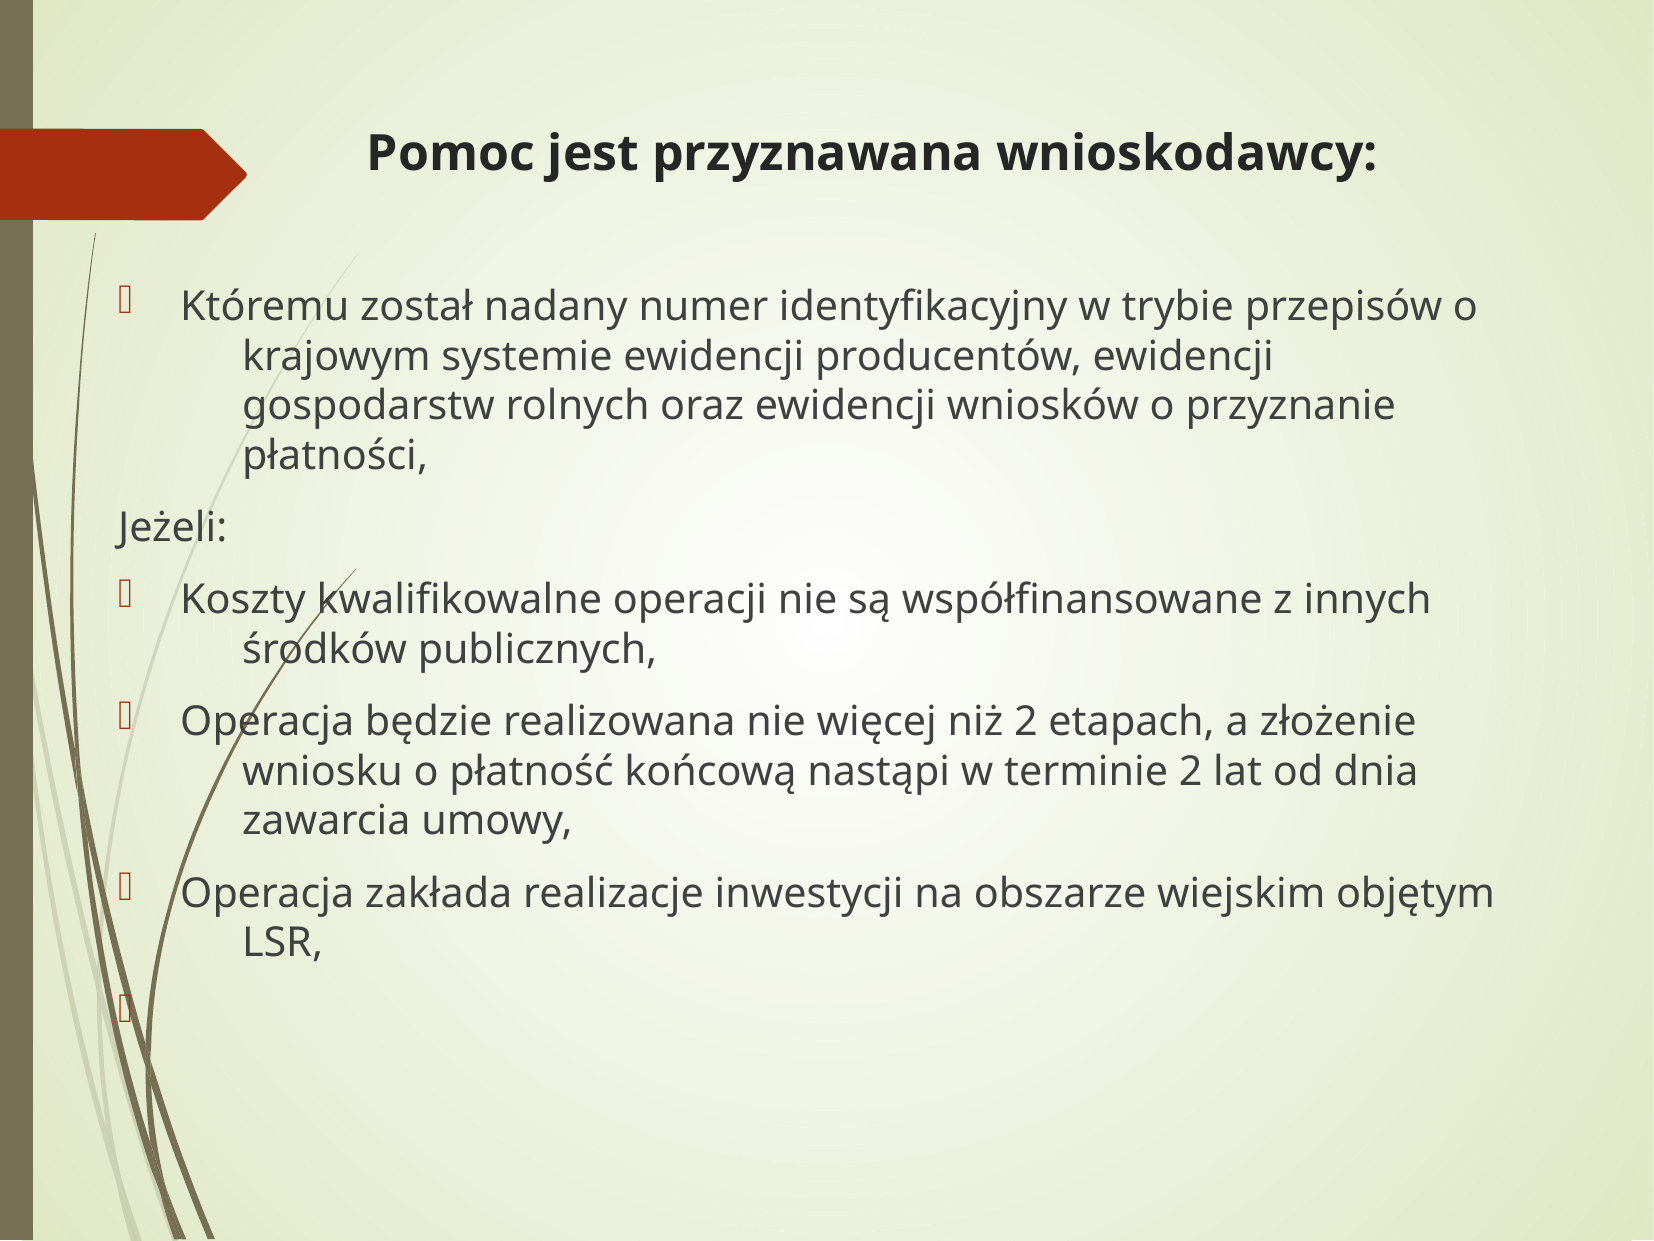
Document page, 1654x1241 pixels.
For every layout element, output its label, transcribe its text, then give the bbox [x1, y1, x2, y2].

list Któremu został nadany numer identyfikacyjny w trybie przepisów o krajowym systemie ewidencji producentów, ewidencji gospodarstw rolnych oraz ewidencji wniosków o przyznanie płatności, Jeżeli: Koszty kwalifikowalne operacji nie są współfinansowane z innych środków publicznych, Operacja będzie realizowana nie więcej niż 2 etapach, a złożenie wniosku o płatność końcową nastąpi w terminie 2 lat od dnia zawarcia umowy, Operacja zakłada realizacje inwestycji na obszarze wiejskim objętym LSR, [103, 271, 1544, 1126]
title Pomoc jest przyznawana wnioskodawcy: [351, 112, 1544, 271]
